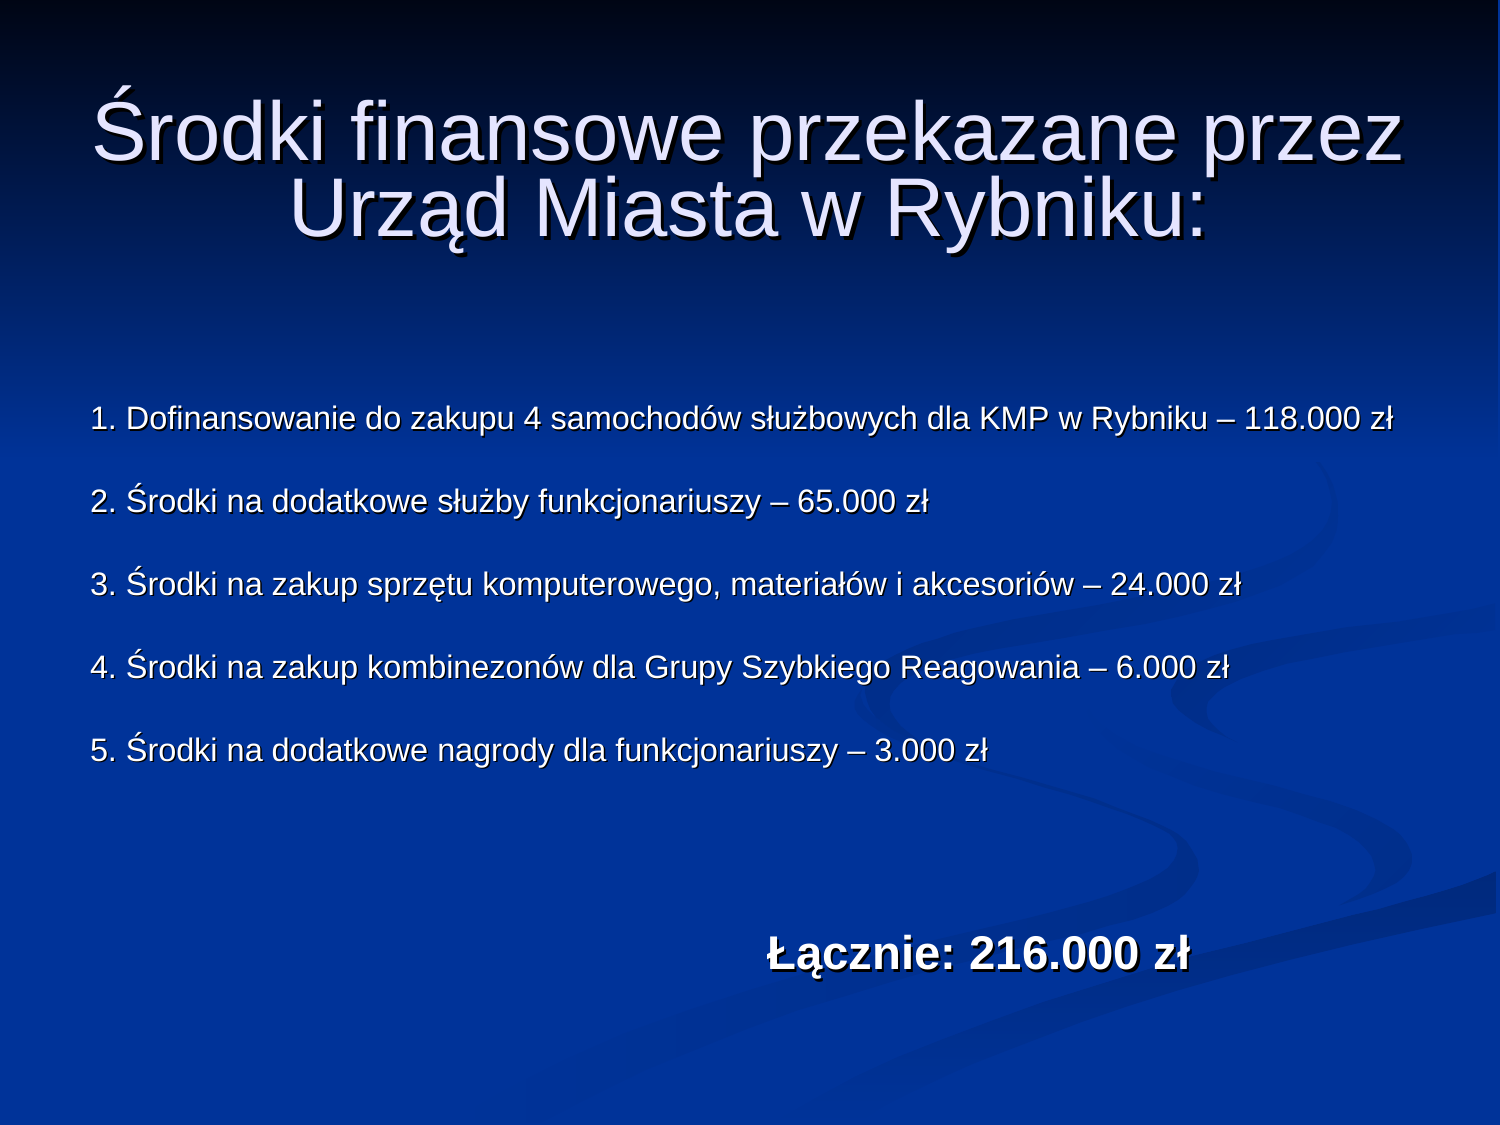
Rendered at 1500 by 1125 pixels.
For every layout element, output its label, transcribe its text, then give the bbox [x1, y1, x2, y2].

list 1. Dofinansowanie do zakupu 4 samochodów służbowych dla KMP w Rybniku – 118.000 zł 2. Środki na dodatkowe służby funkcjonariuszy – 65.000 zł 3. Środki na zakup sprzętu komputerowego, materiałów i akcesoriów – 24.000 zł 4. Środki na zakup kombinezonów dla Grupy Szybkiego Reagowania – 6.000 zł 5. Środki na dodatkowe nagrody dla funkcjonariuszy – 3.000 zł Łącznie: 216.000 zł [74, 262, 1423, 1004]
title Środki finansowe przekazane przez Urząd Miasta w Rybniku: [74, 16, 1423, 260]
